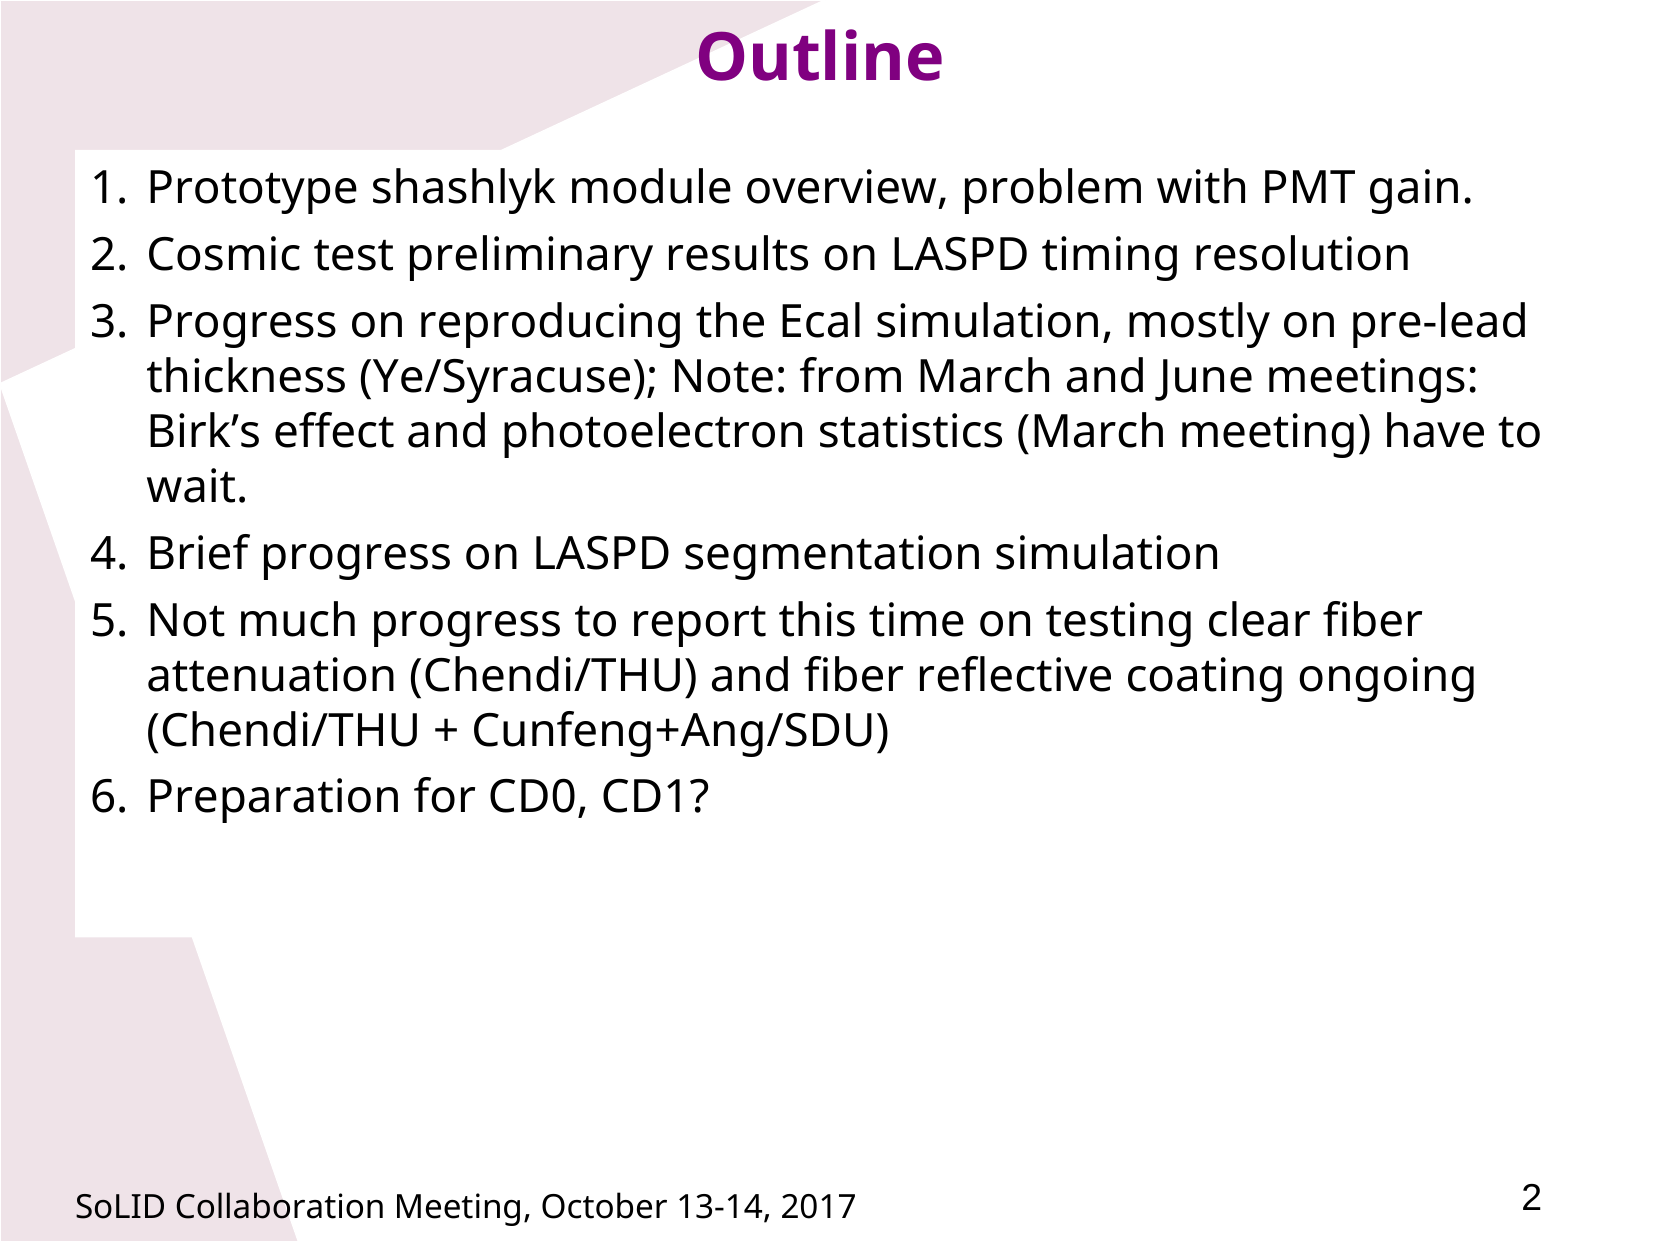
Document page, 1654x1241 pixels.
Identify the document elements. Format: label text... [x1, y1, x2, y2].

title Outline [68, 13, 1571, 152]
text_box Prototype shashlyk module overview, problem with PMT gain. Cosmic test preliminary results on LASPD timing resolution Progress on reproducing the Ecal simulation, mostly on pre-lead thickness (Ye/Syracuse); Note: from March and June meetings: Birk’s effect and photoelectron statistics (March meeting) have to wait. Brief progress on LASPD segmentation simulation Not much progress to report this time on testing clear fiber attenuation (Chendi/THU) and fiber reflective coating ongoing (Chendi/THU + Cunfeng+Ang/SDU) Preparation for CD0, CD1? [75, 149, 1576, 938]
